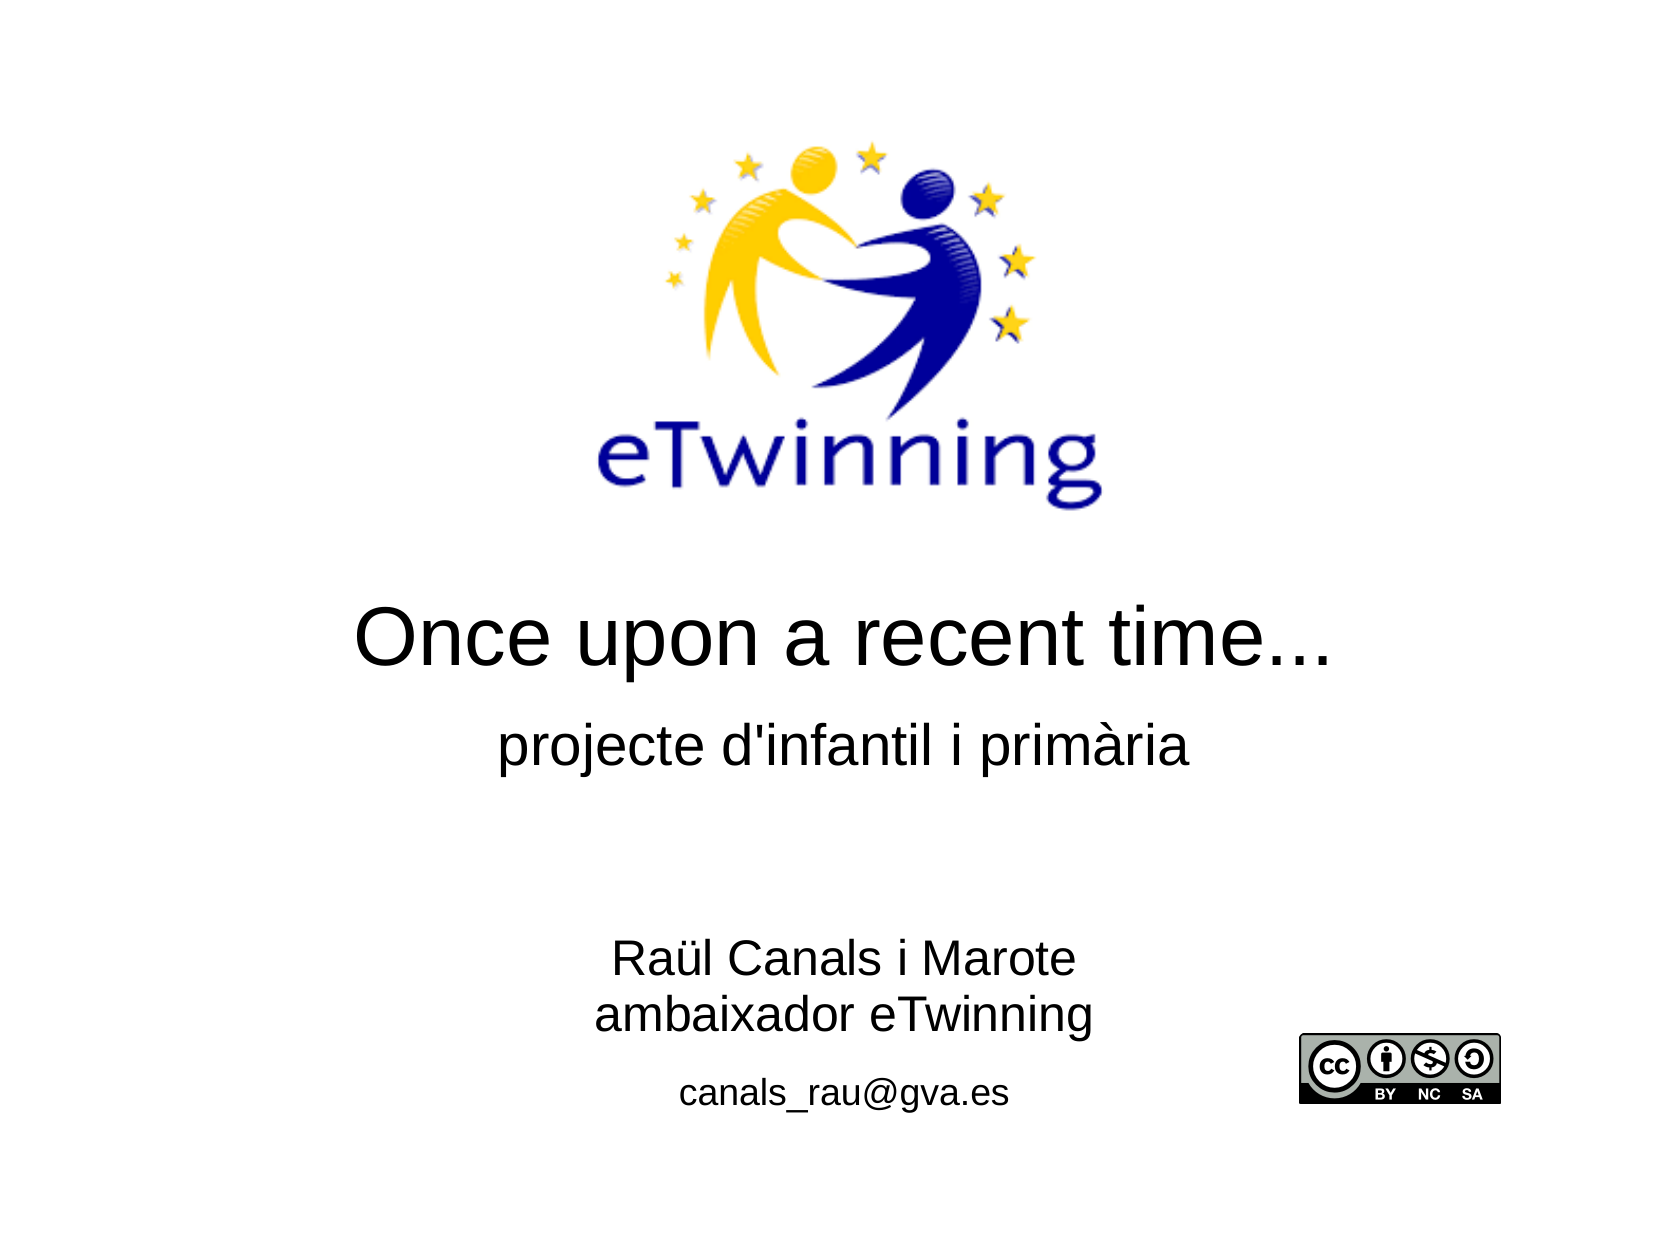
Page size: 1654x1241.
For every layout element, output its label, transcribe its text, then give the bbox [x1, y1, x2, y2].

list Once upon a recent time... projecte d'infantil i primària Raül Canals i Marote ambaixador eTwinning canals_rau@gva.es [165, 590, 1524, 1114]
picture [1299, 1033, 1501, 1104]
picture [578, 120, 1123, 532]
